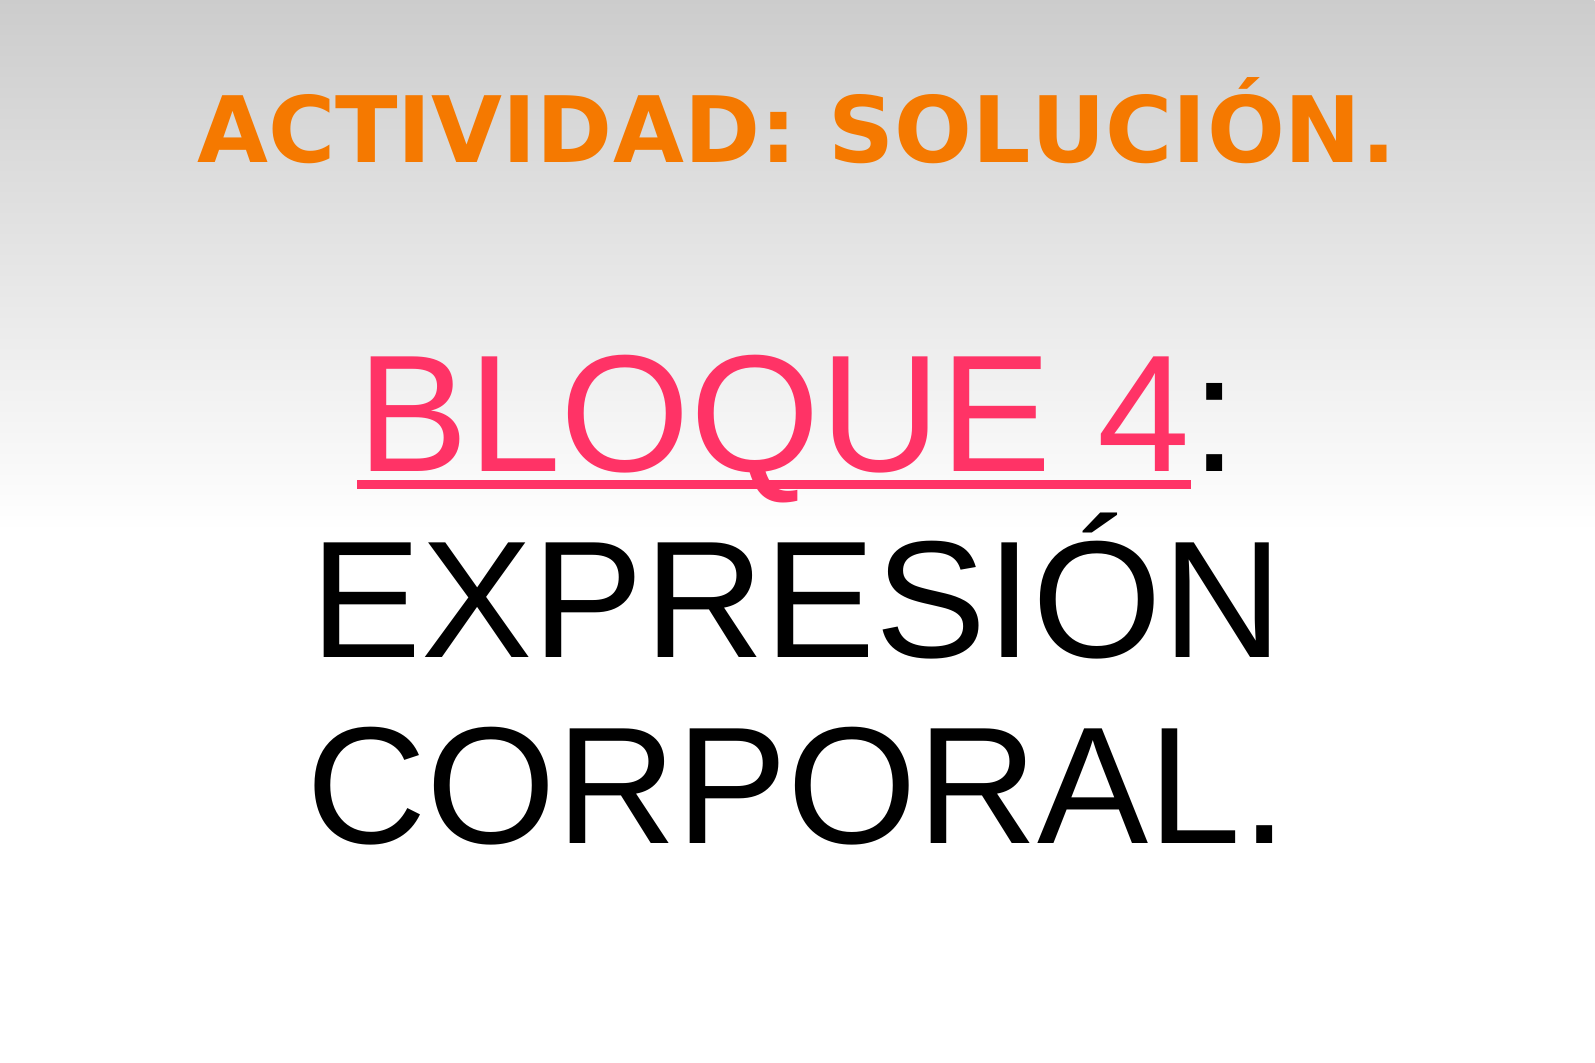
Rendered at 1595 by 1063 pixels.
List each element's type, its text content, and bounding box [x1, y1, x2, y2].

title ACTIVIDAD: SOLUCIÓN. [79, 42, 1515, 220]
subtitle BLOQUE 4: EXPRESIÓN CORPORAL. [79, 256, 1515, 943]
